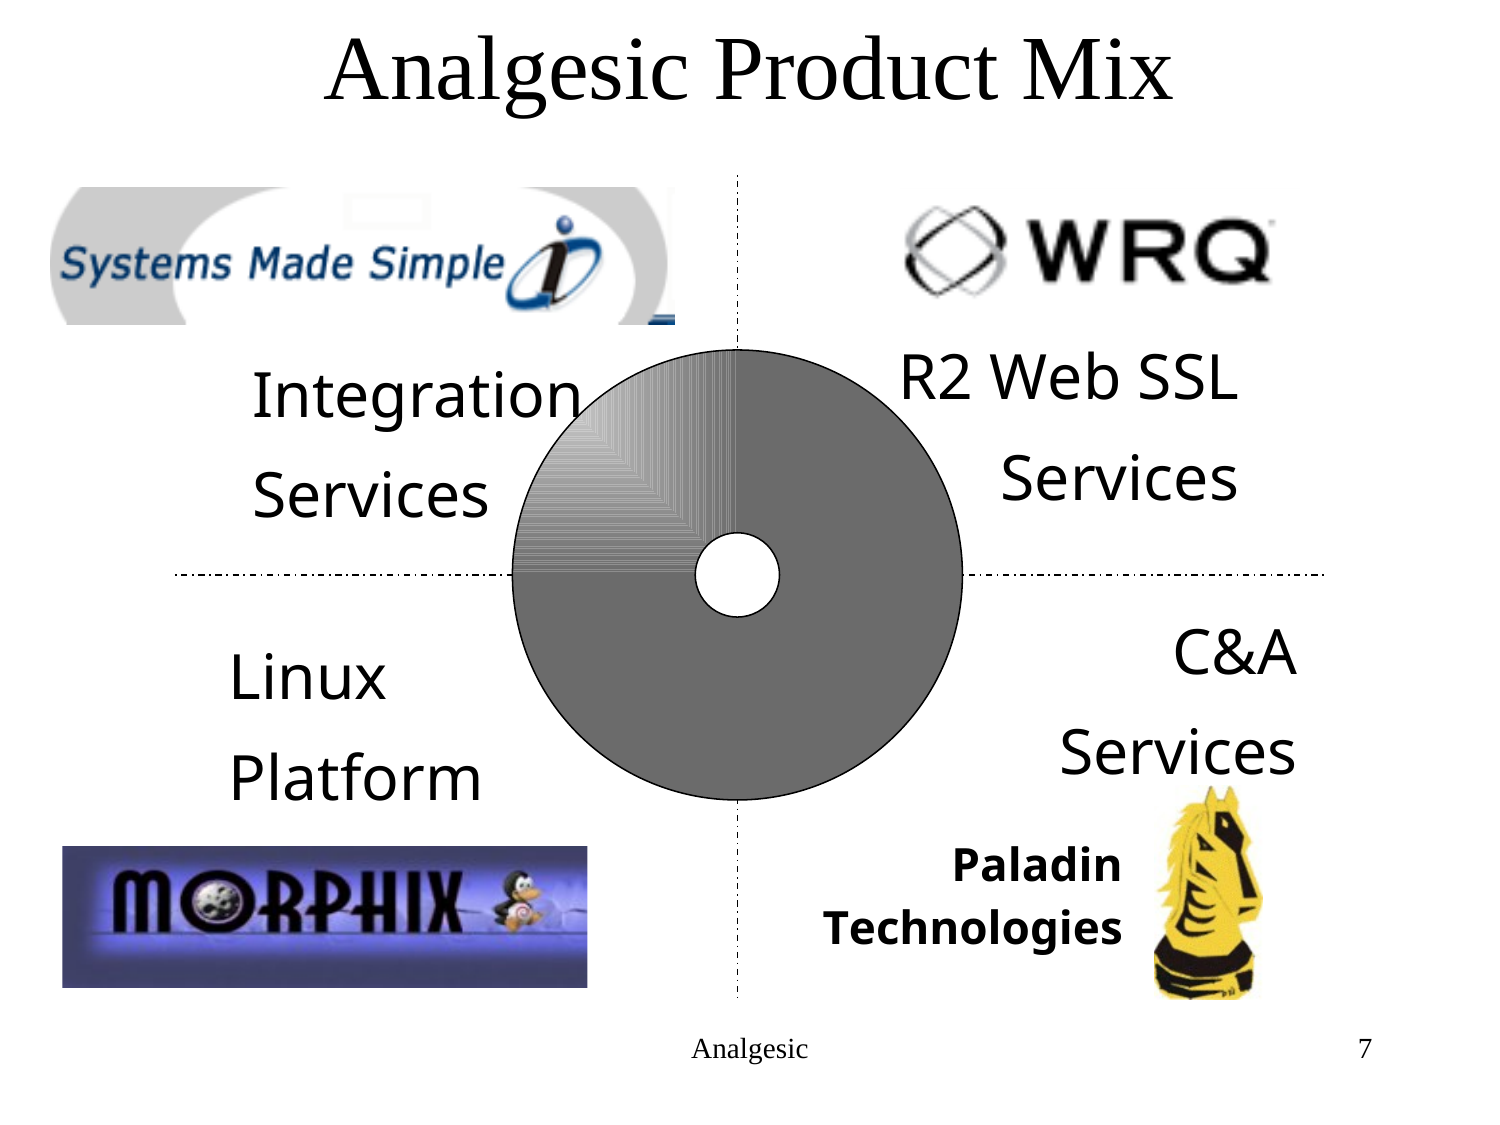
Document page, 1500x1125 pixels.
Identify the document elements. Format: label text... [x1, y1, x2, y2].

text_box C&A Services [999, 599, 1313, 801]
picture [50, 187, 676, 325]
picture [62, 846, 588, 988]
text_box Integration Services [237, 342, 600, 544]
text_box R2 Web SSL Services [883, 324, 1255, 526]
picture [1154, 785, 1263, 1000]
text_box [512, 349, 963, 800]
text_box Paladin Technologies [750, 824, 1138, 966]
text_box Analgesic Product Mix [112, 0, 1388, 163]
text_box Linux Platform [214, 624, 499, 826]
picture [900, 187, 1300, 313]
